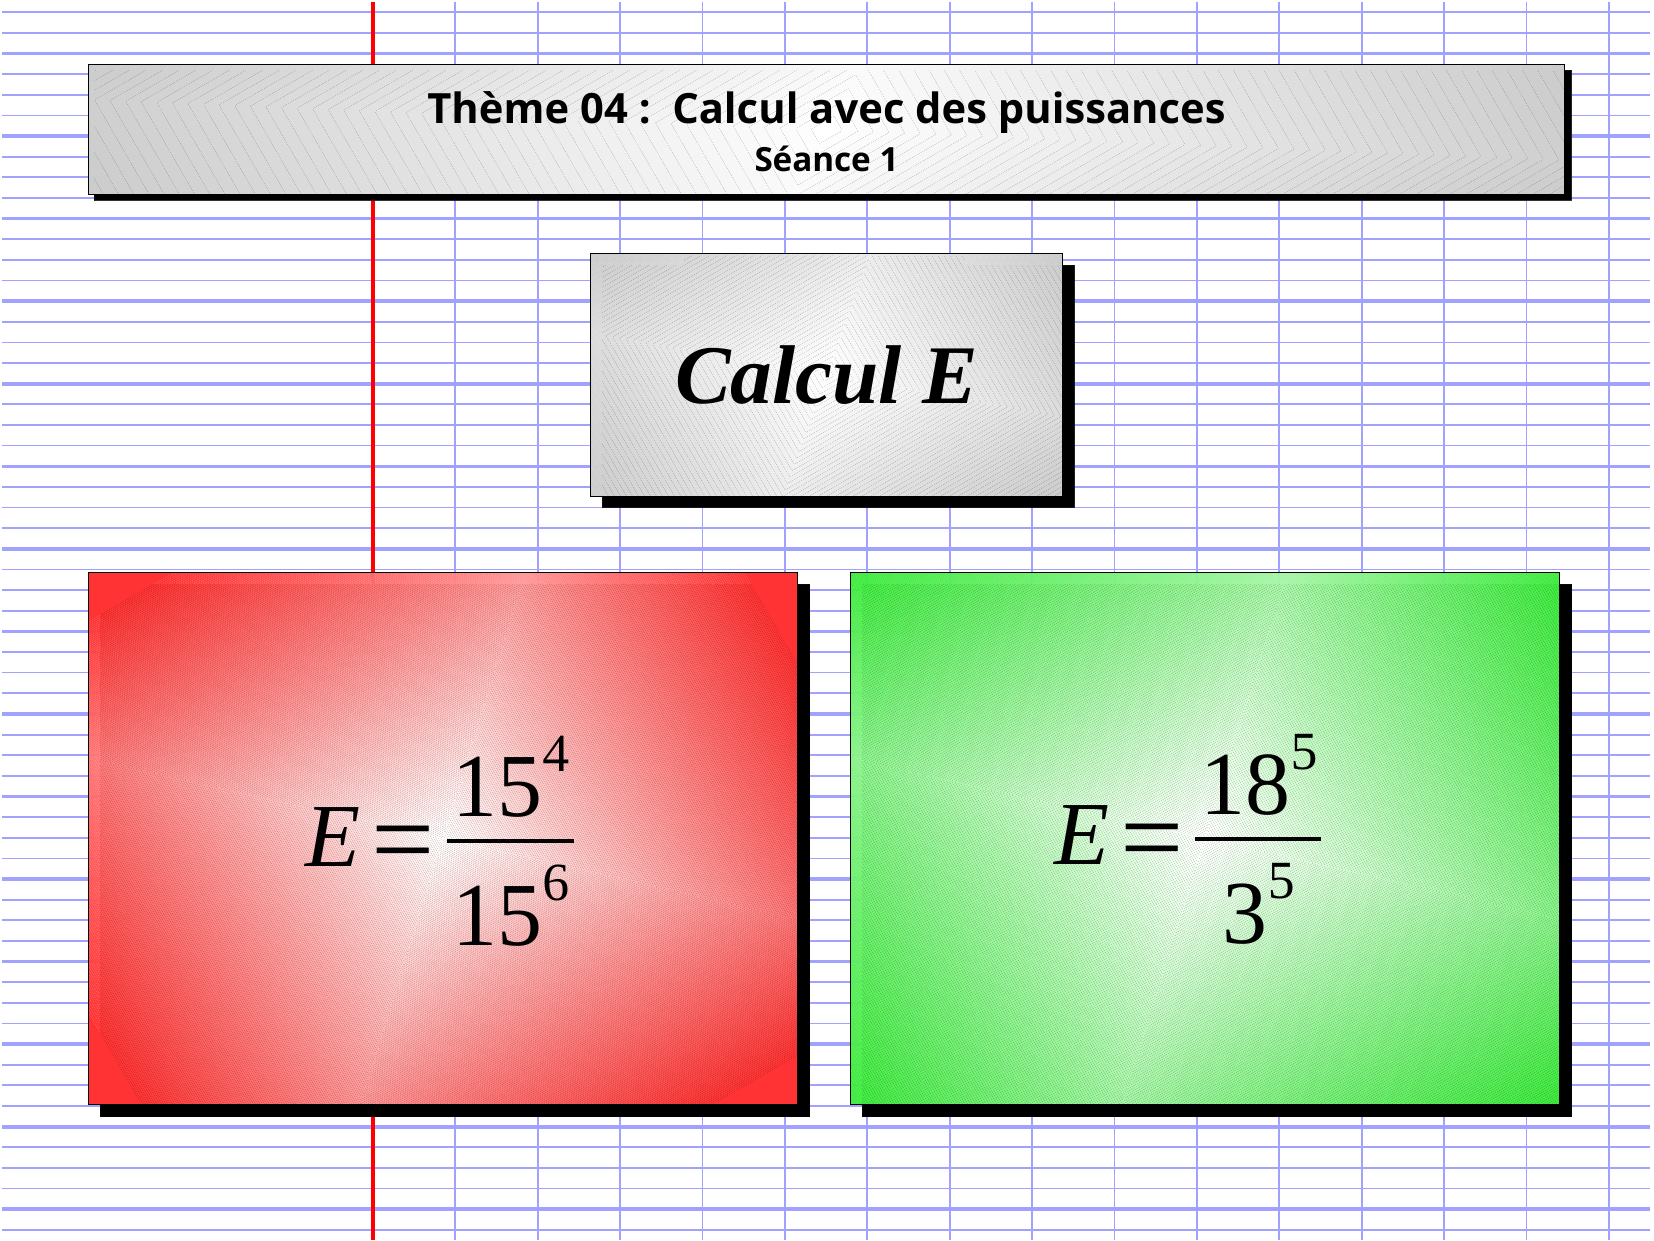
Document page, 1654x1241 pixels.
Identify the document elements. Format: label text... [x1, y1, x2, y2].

text_box Thème 04 : Calcul avec des puissances Séance 1 [88, 64, 1565, 195]
chart [277, 720, 599, 965]
text_box Calcul E [590, 253, 1063, 497]
chart [1026, 718, 1345, 963]
text_box [850, 572, 1560, 1105]
picture [0, 0, 1654, 1241]
text_box [88, 572, 798, 1105]
